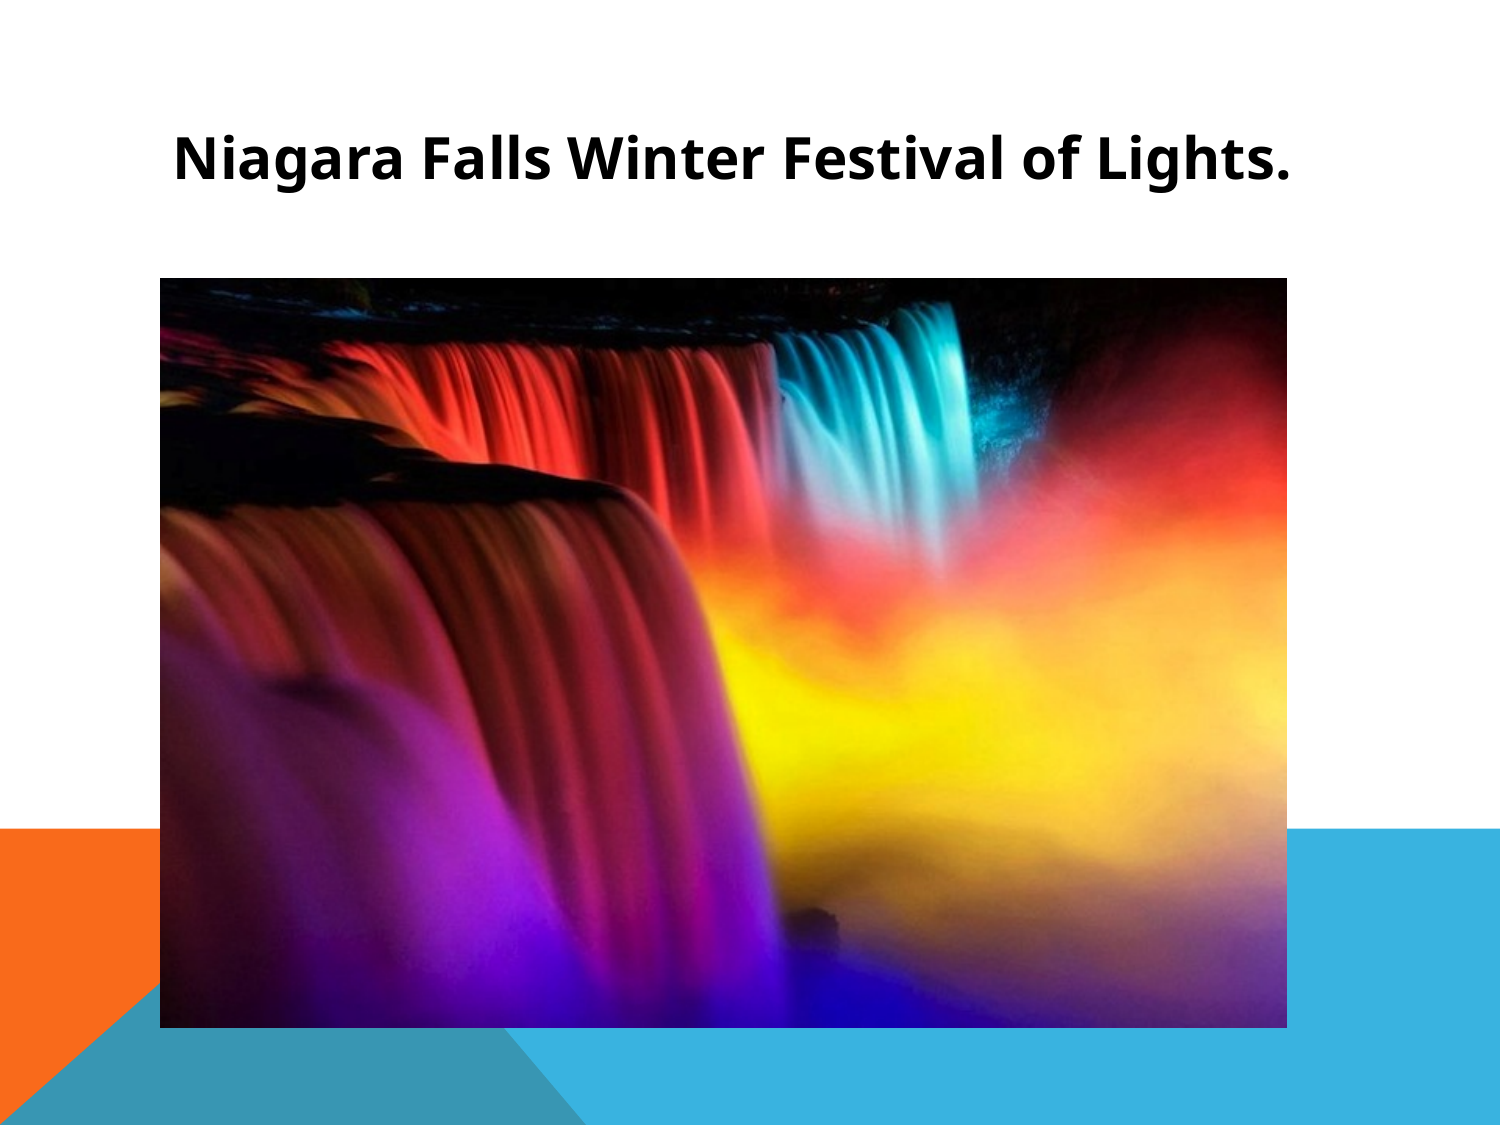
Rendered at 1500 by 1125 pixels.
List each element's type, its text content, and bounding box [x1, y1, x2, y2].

picture [160, 278, 1287, 1028]
text_box Niagara Falls Winter Festival of Lights. [112, 113, 1329, 199]
